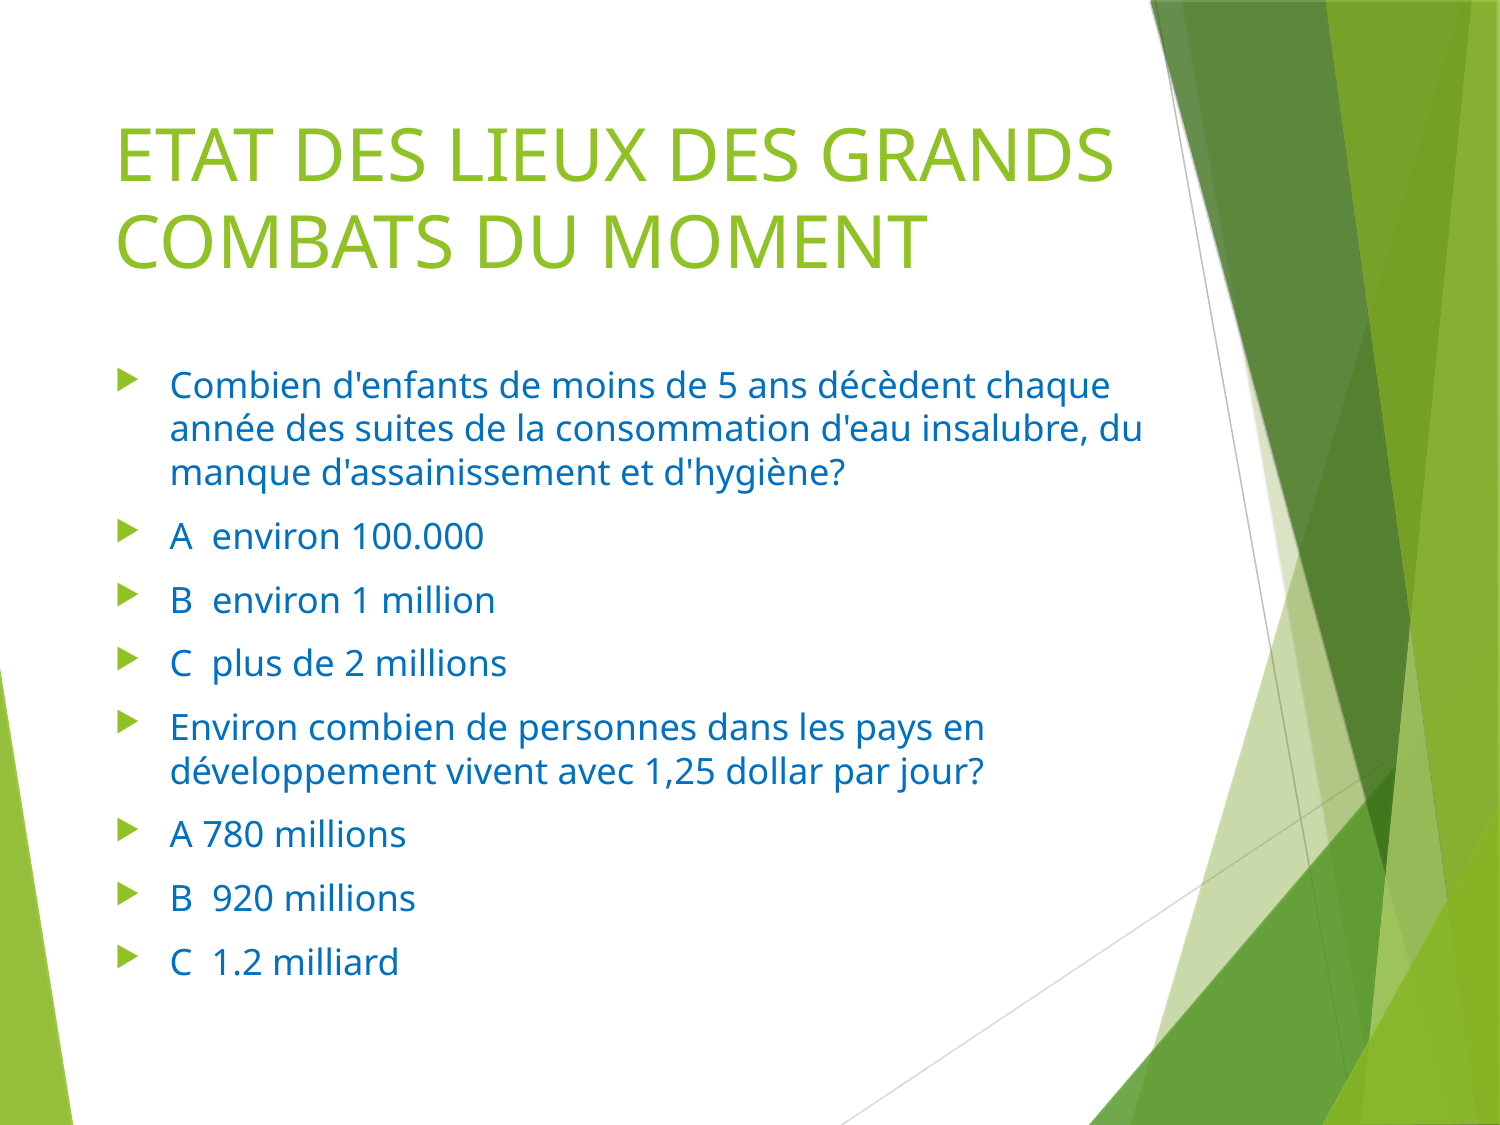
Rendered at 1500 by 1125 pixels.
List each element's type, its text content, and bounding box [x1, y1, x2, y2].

list Combien d'enfants de moins de 5 ans décèdent chaque année des suites de la consommation d'eau insalubre, du manque d'assainissement et d'hygiène? A environ 100.000 B environ 1 million C plus de 2 millions Environ combien de personnes dans les pays en développement vivent avec 1,25 dollar par jour? A 780 millions B 920 millions C 1.2 milliard [99, 354, 1164, 992]
title ETAT DES LIEUX DES GRANDS COMBATS DU MOMENT [99, 99, 1142, 317]
